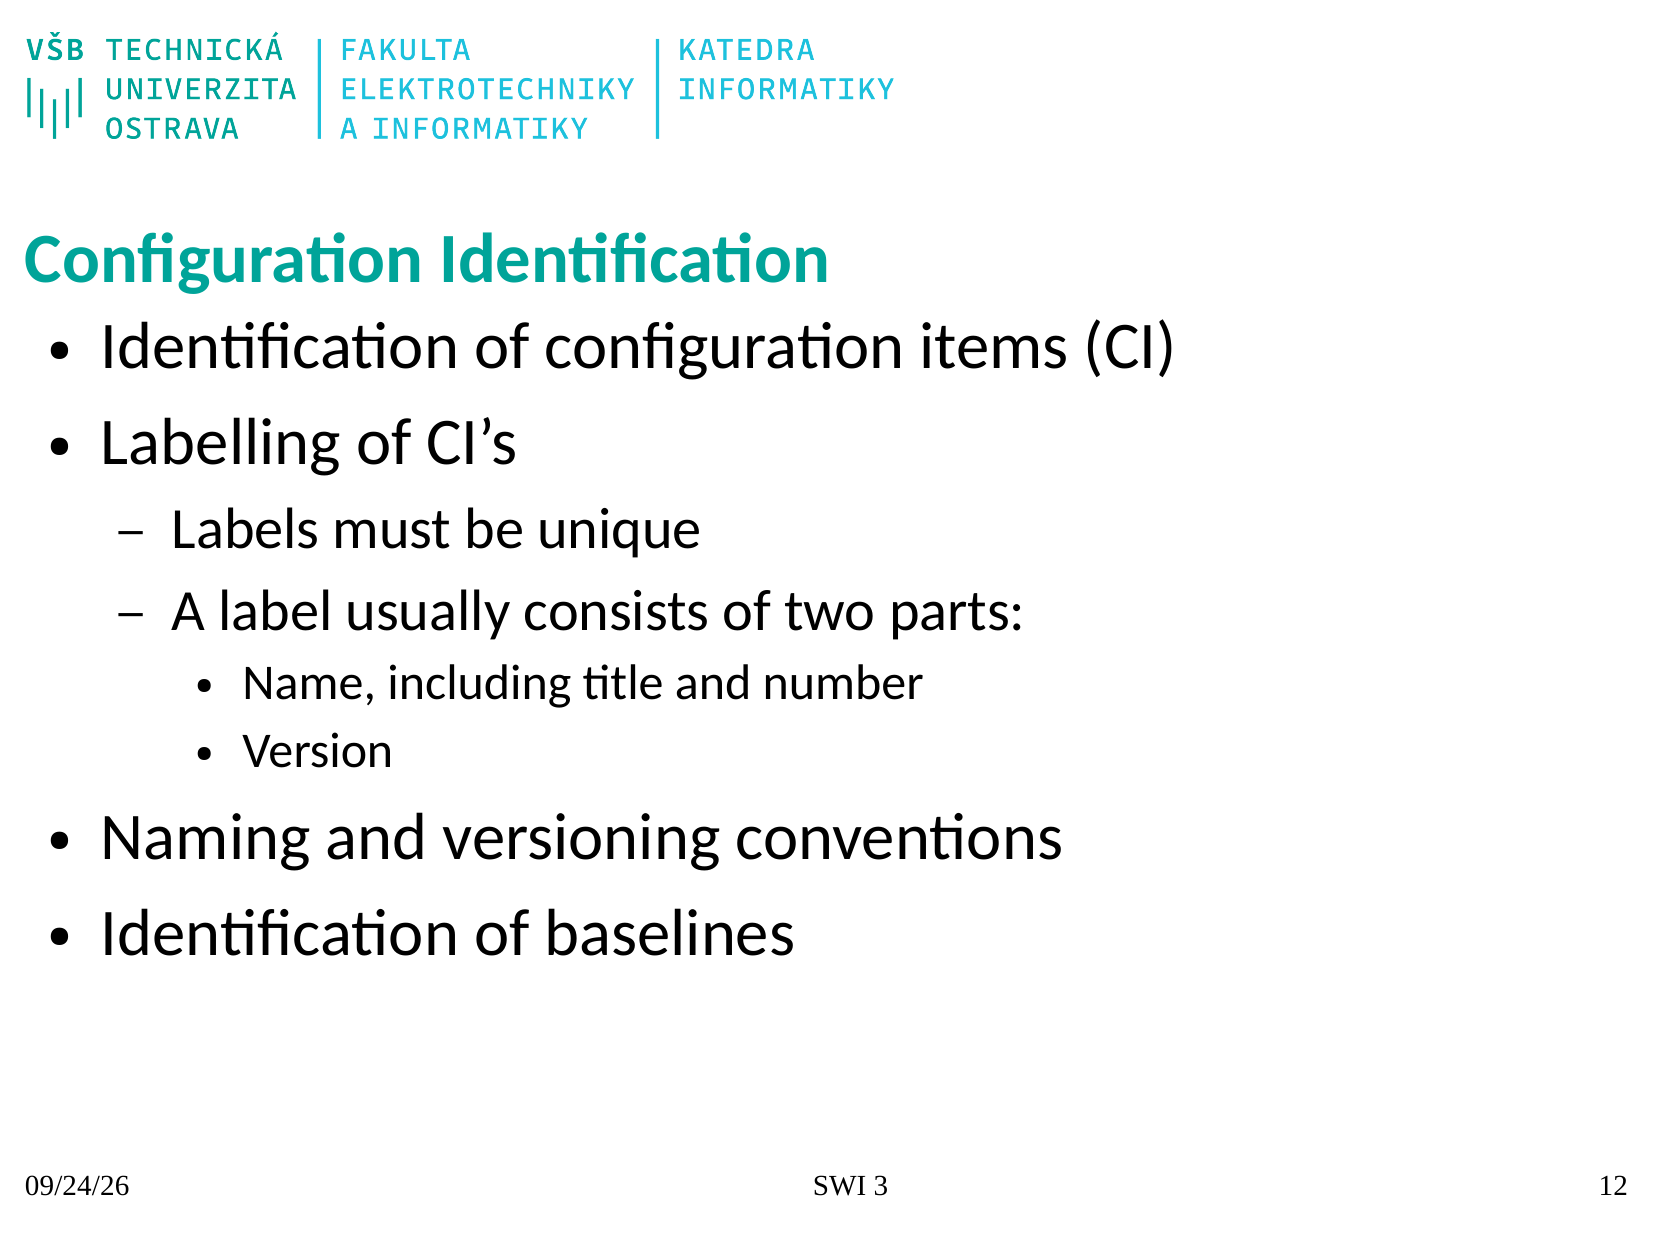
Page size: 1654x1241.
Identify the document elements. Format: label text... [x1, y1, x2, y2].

picture [26, 31, 894, 139]
list Identification of configuration items (CI) Labelling of CI’s Labels must be unique A label usually consists of two parts: Name, including title and number Version Naming and versioning conventions Identification of baselines [30, 318, 1629, 1146]
title Configuration Identification [24, 169, 1629, 300]
